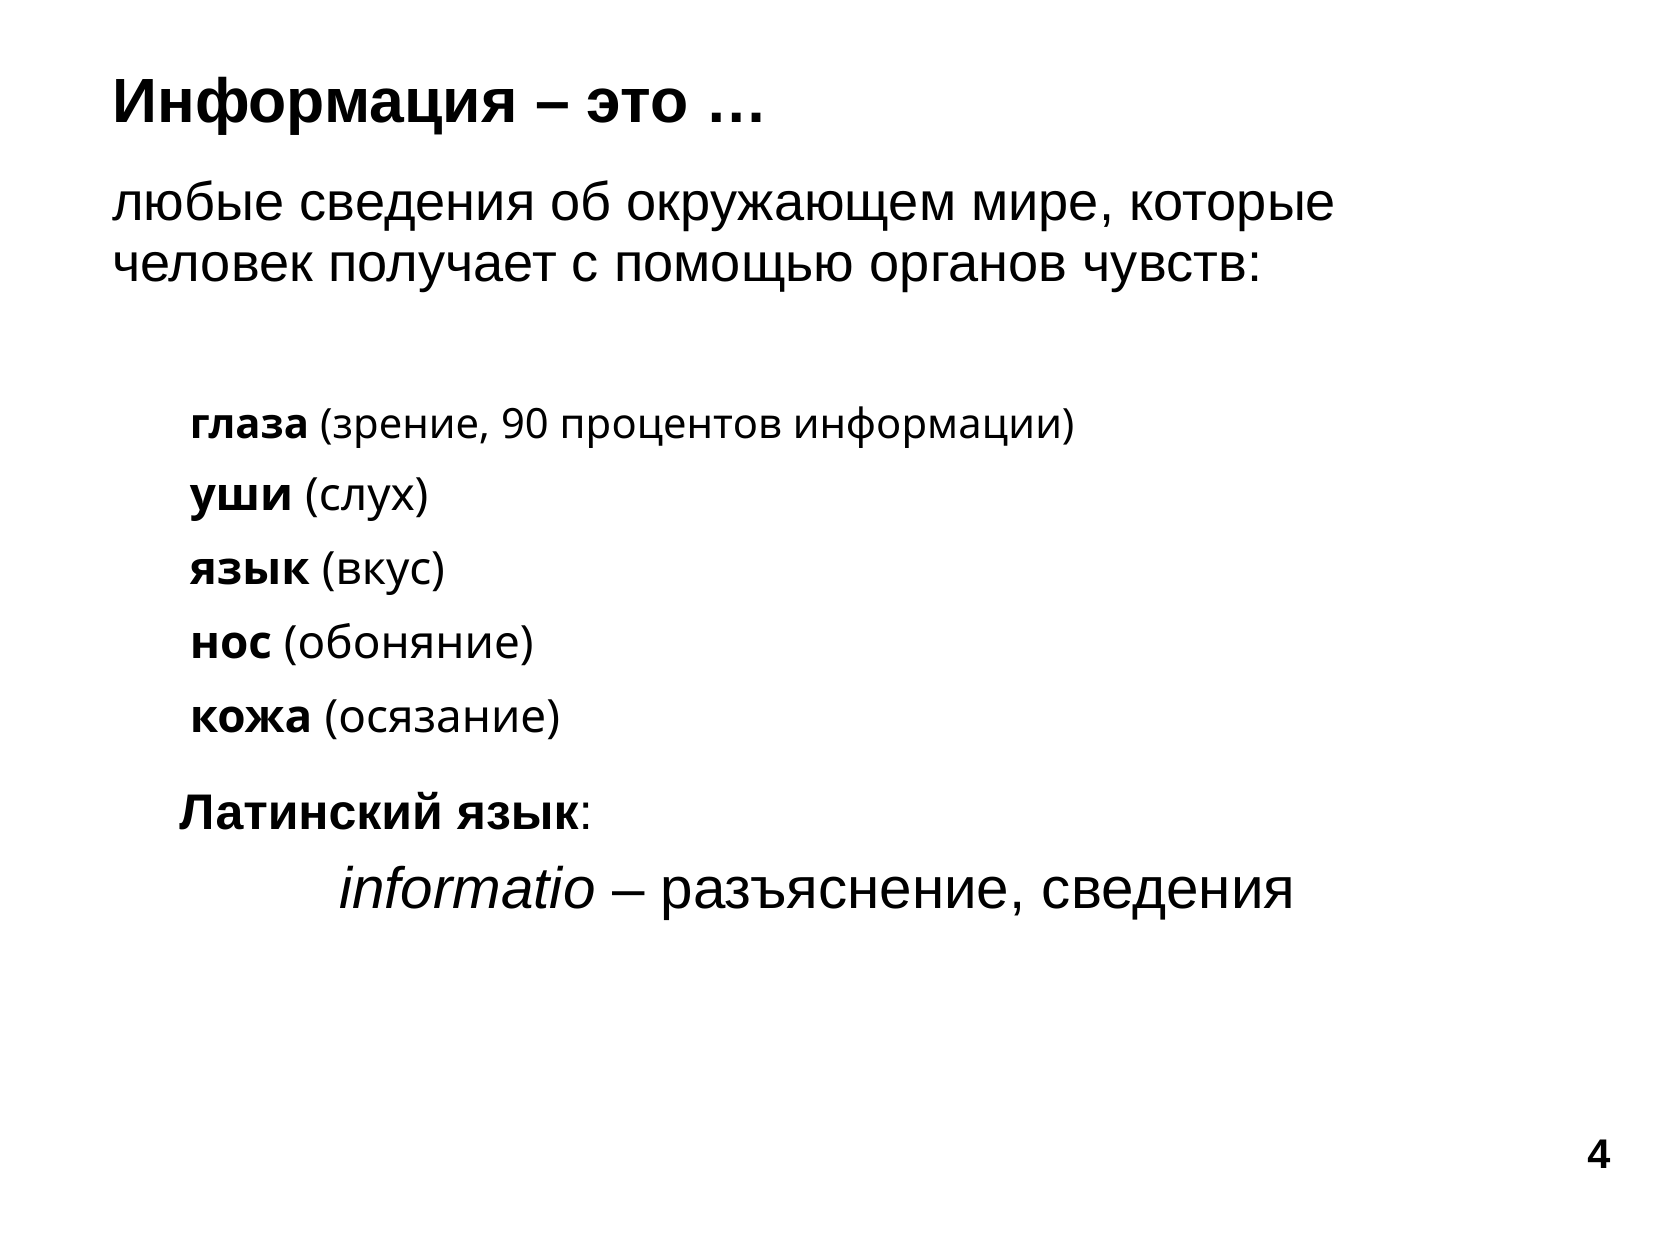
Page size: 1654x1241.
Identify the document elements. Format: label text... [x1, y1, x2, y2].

text_box любые сведения об окружающем мире, которые человек получает с помощью органов чувств: [97, 164, 1543, 399]
text_box глаза (зрение, 90 процентов информации)‏ уши (слух)‏ язык (вкус)‏ нос (обоняние)‏ кожа (осязание)‏ [71, 385, 1517, 764]
text_box Информация – это … [97, 44, 1545, 144]
text_box Латинский язык: [164, 776, 608, 848]
text_box <номер> [1266, 1123, 1626, 1210]
text_box informatiо – разъяснение, сведения [324, 848, 1311, 929]
